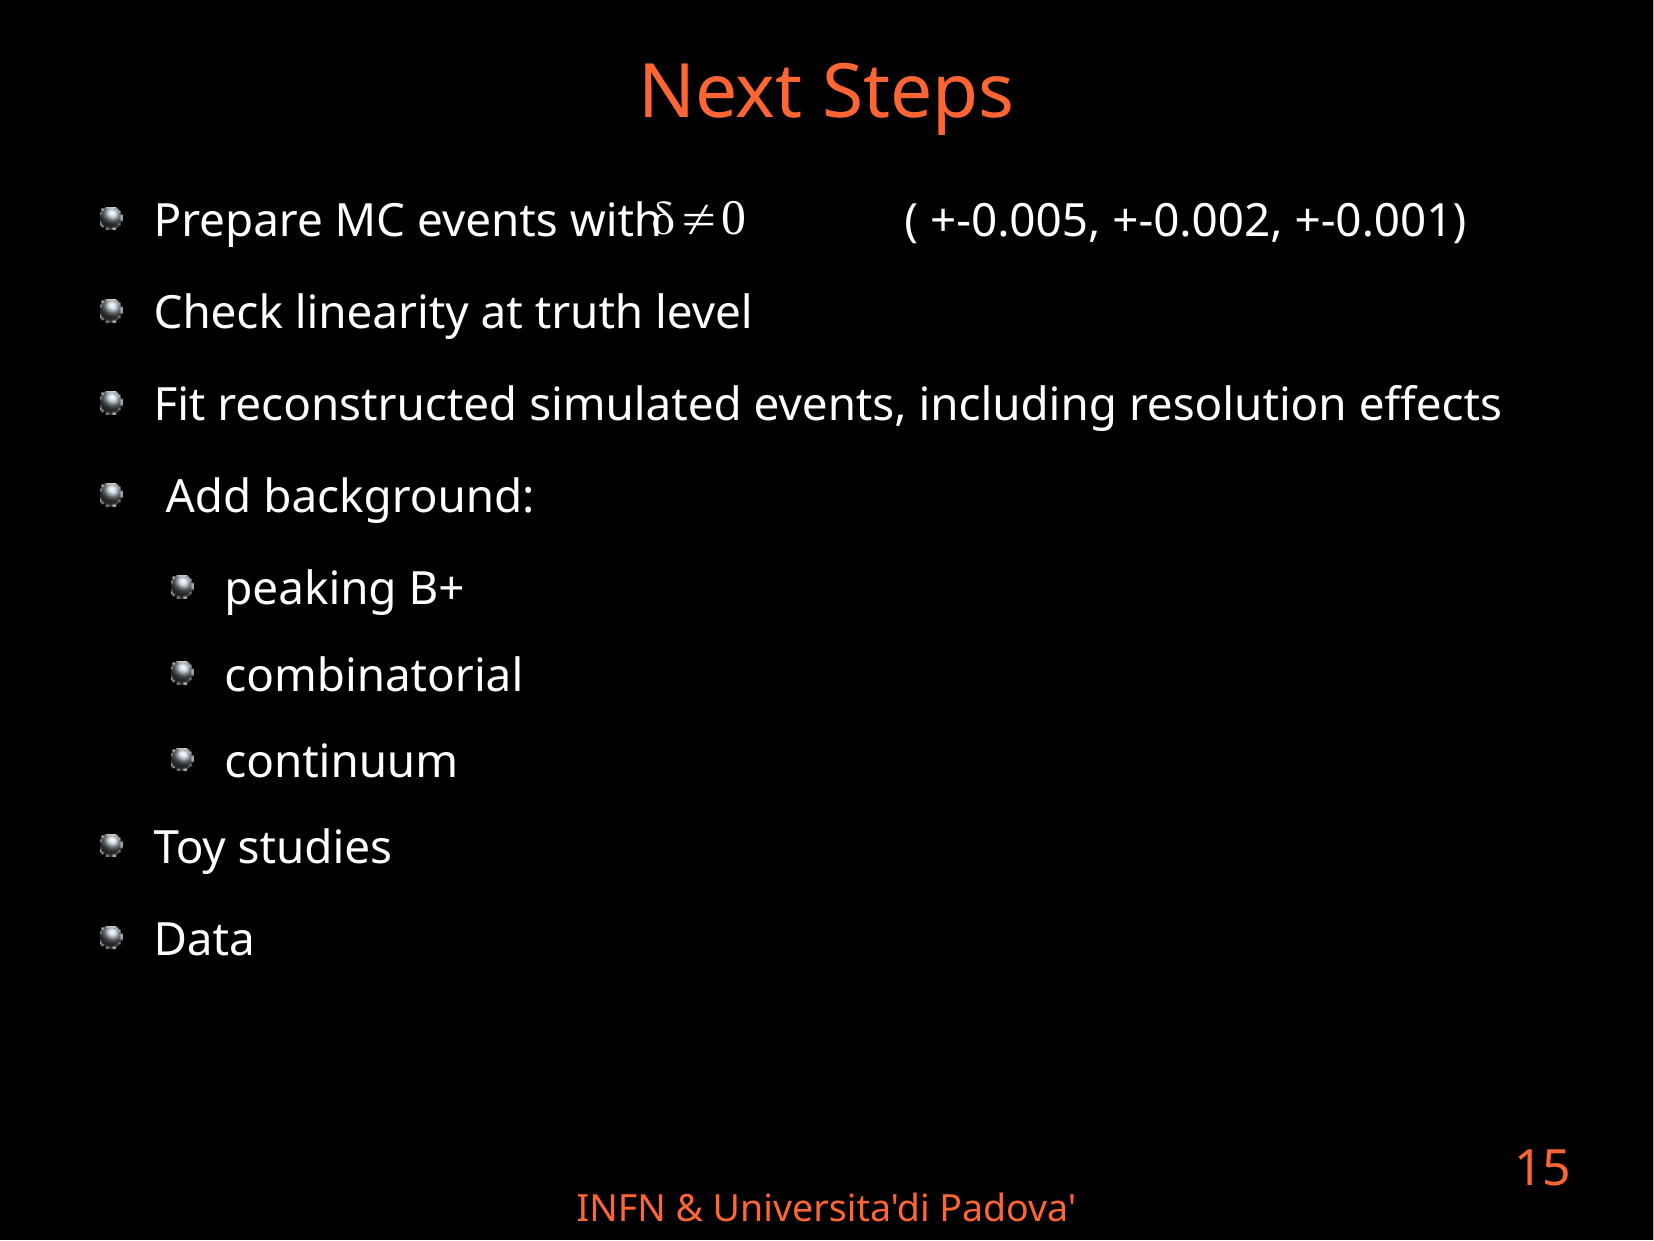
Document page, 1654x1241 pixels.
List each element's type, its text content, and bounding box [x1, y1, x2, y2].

chart [643, 189, 752, 251]
title Next Steps [82, 30, 1571, 146]
list Prepare MC events with ( +-0.005, +-0.002, +-0.001) Check linearity at truth level Fit reconstructed simulated events, including resolution effects Add background: peaking B+ combinatorial continuum Toy studies Data [82, 187, 1571, 1094]
